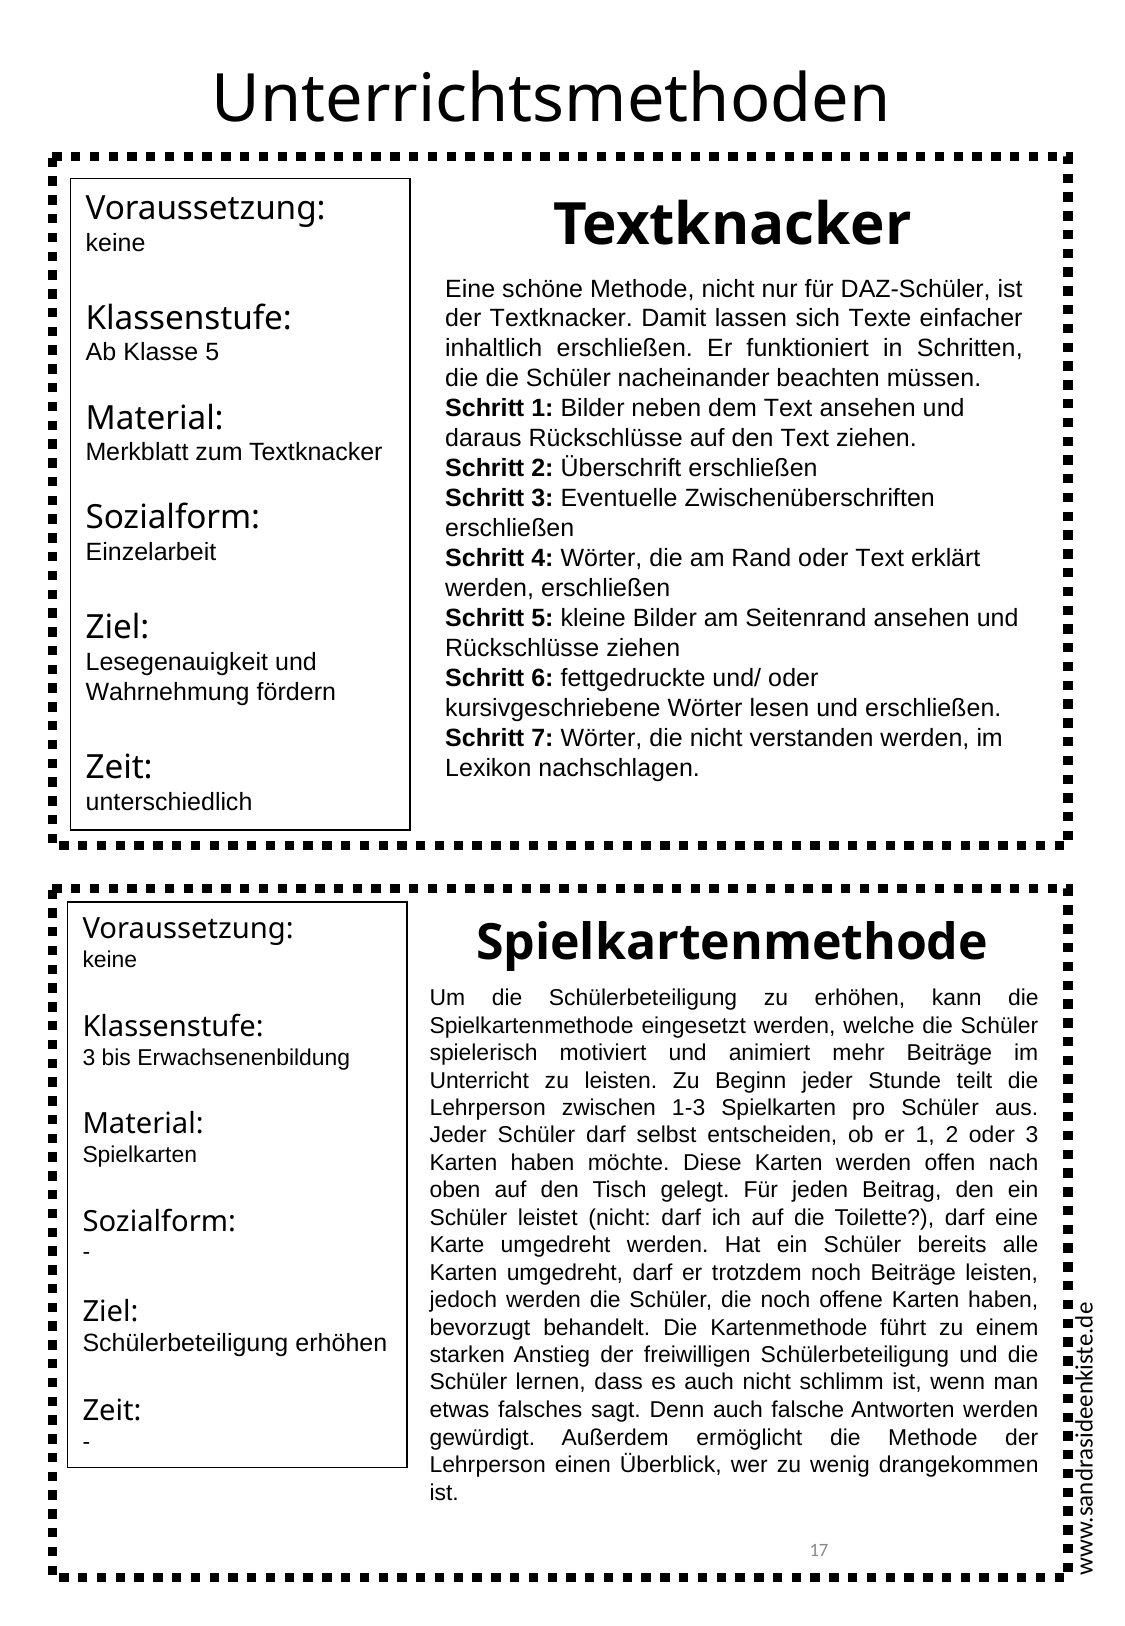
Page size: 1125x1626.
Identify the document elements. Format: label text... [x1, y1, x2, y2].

text_box Unterrichtsmethoden [52, 47, 1069, 144]
text_box Textknacker [410, 178, 1055, 265]
text_box Voraussetzung: keine Klassenstufe: Ab Klasse 5 Material: Merkblatt zum Textknacker Sozialform: Einzelarbeit Ziel: Lesegenauigkeit und Wahrnehmung fördern Zeit: unterschiedlich [70, 178, 411, 831]
text_box Eine schöne Methode, nicht nur für DAZ-Schüler, ist der Textknacker. Damit lassen sich Texte einfacher inhaltlich erschließen. Er funktioniert in Schritten, die die Schüler nacheinander beachten müssen. Schritt 1: Bilder neben dem Text ansehen und daraus Rückschlüsse auf den Text ziehen. Schritt 2: Überschrift erschließen Schritt 3: Eventuelle Zwischenüberschriften erschließen Schritt 4: Wörter, die am Rand oder Text erklärt werden, erschließen Schritt 5: kleine Bilder am Seitenrand ansehen und Rückschlüsse ziehen Schritt 6: fettgedruckte und/ oder kursivgeschriebene Wörter lesen und erschließen. Schritt 7: Wörter, die nicht verstanden werden, im Lexikon nachschlagen. [430, 264, 1039, 795]
text_box www.sandrasideenkiste.de [1059, 1074, 1106, 1591]
text_box Spielkartenmethode [410, 902, 1055, 978]
text_box Voraussetzung: keine Klassenstufe: 3 bis Erwachsenenbildung Material: Spielkarten Sozialform: - Ziel: Schülerbeteiligung erhöhen Zeit: - [67, 902, 408, 1468]
text_box Um die Schülerbeteiligung zu erhöhen, kann die Spielkartenmethode eingesetzt werden, welche die Schüler spielerisch motiviert und animiert mehr Beiträge im Unterricht zu leisten. Zu Beginn jeder Stunde teilt die Lehrperson zwischen 1-3 Spielkarten pro Schüler aus. Jeder Schüler darf selbst entscheiden, ob er 1, 2 oder 3 Karten haben möchte. Diese Karten werden offen nach oben auf den Tisch gelegt. Für jeden Beitrag, den ein Schüler leistet (nicht: darf ich auf die Toilette?), darf eine Karte umgedreht werden. Hat ein Schüler bereits alle Karten umgedreht, darf er trotzdem noch Beiträge leisten, jedoch werden die Schüler, die noch offene Karten haben, bevorzugt behandelt. Die Kartenmethode führt zu einem starken Anstieg der freiwilligen Schülerbeteiligung und die Schüler lernen, dass es auch nicht schlimm ist, wenn man etwas falsches sagt. Denn auch falsche Antworten werden gewürdigt. Außerdem ermöglicht die Methode der Lehrperson einen Überblick, wer zu wenig drangekommen ist. [414, 975, 1055, 1519]
text_box [794, 1506, 1048, 1593]
